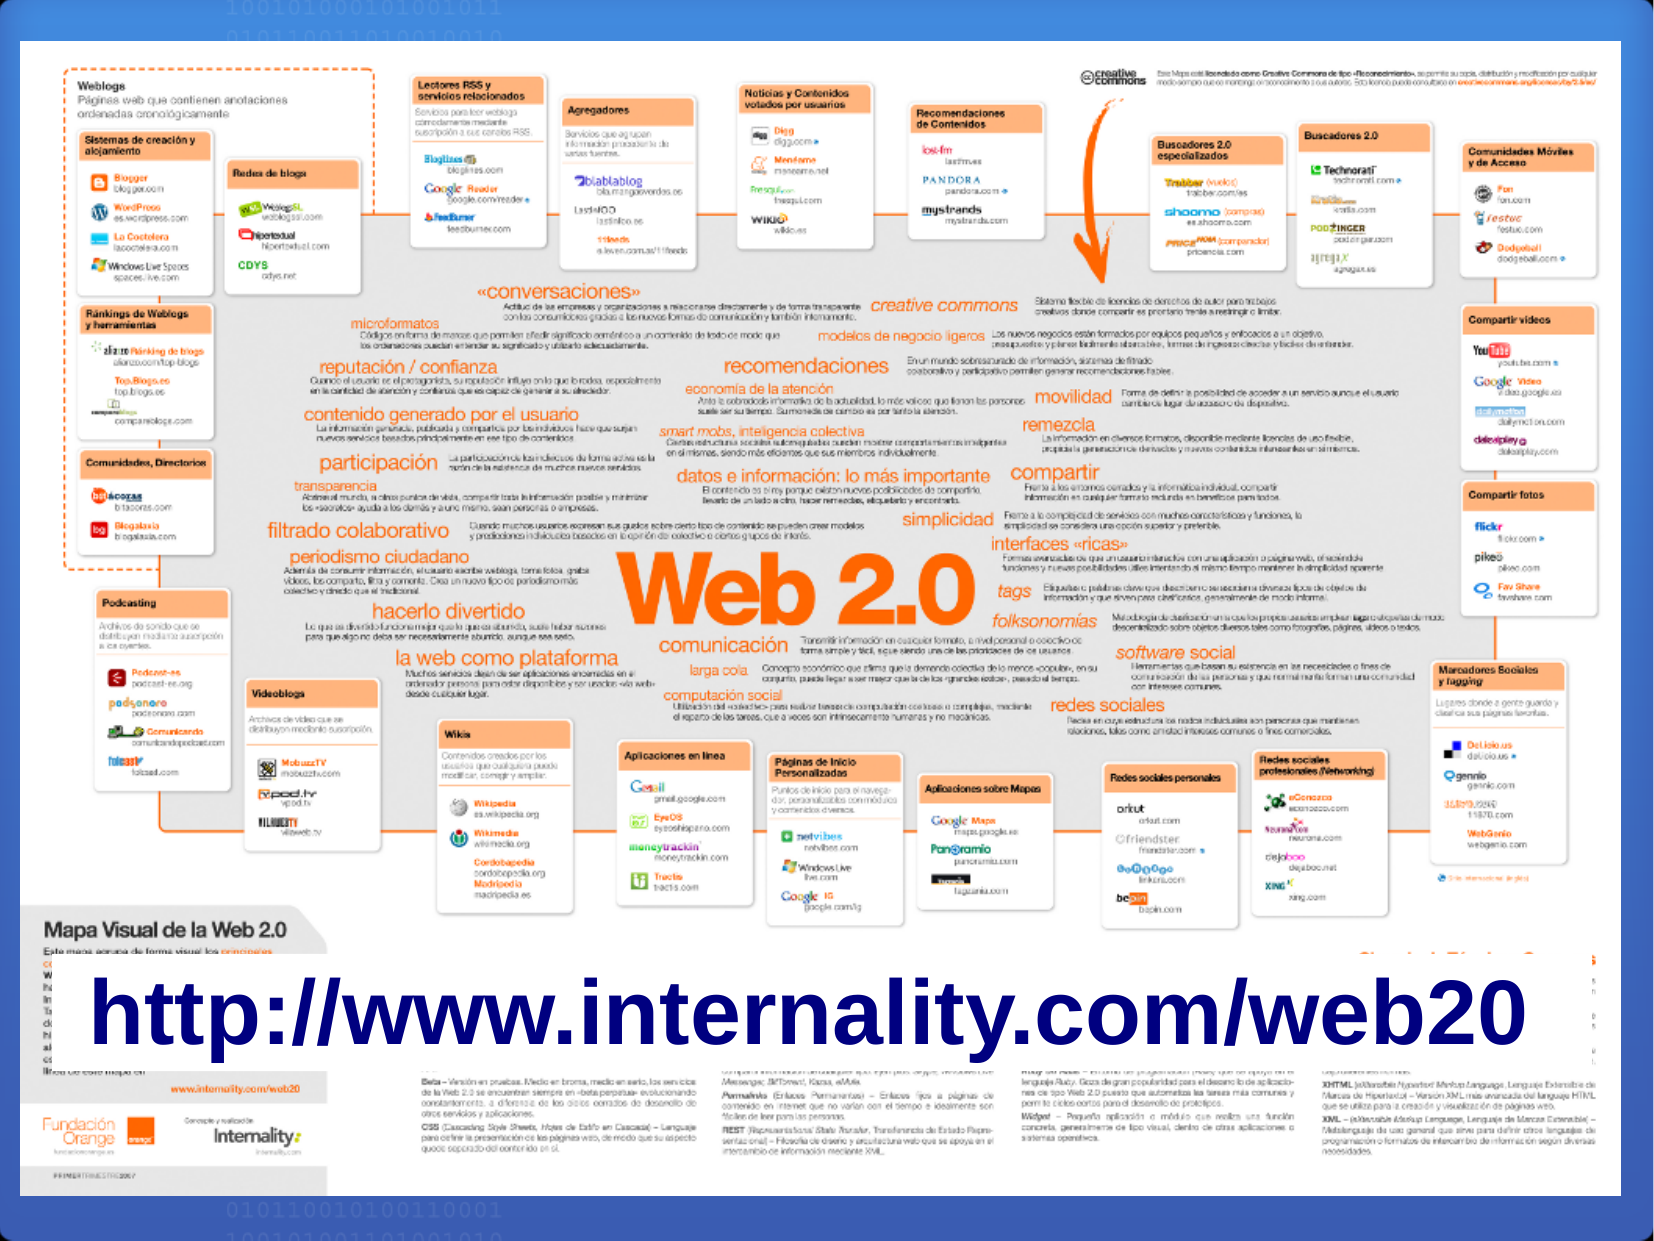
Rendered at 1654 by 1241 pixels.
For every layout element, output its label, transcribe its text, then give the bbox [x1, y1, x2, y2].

text_box http://www.internality.com/web20 [52, 953, 1592, 1072]
picture [0, 0, 1654, 1241]
